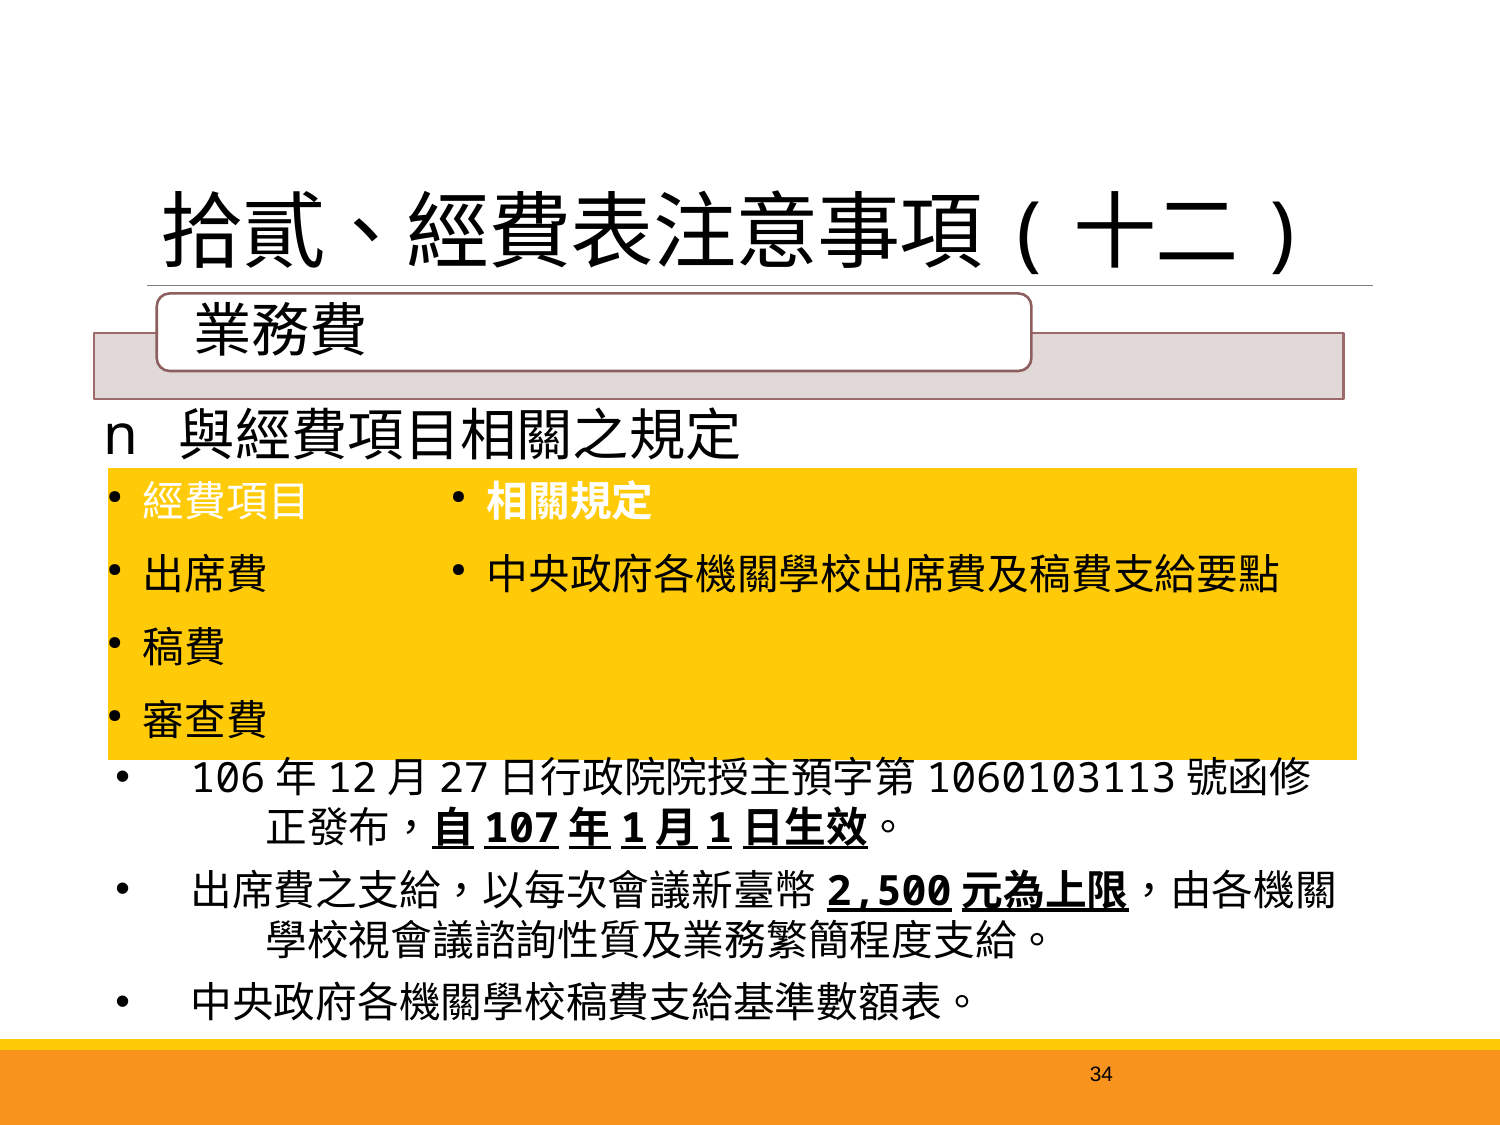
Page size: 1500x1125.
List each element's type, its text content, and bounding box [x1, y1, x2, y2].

table_cell 審查費 [108, 687, 451, 743]
table_cell 稿費 [108, 614, 451, 687]
table_cell 中央政府各機關學校出席費及稿費支給要點 [451, 541, 1357, 743]
text_box 與經費項目相關之規定 [89, 392, 1353, 474]
table_header 經費項目 [108, 468, 451, 541]
text_box 34 [1074, 1042, 1426, 1103]
table_cell 出席費 [108, 541, 451, 614]
title 拾貳、經費表注意事項(十二) [125, 108, 1344, 287]
text_box [94, 333, 1344, 392]
table_header 相關規定 [451, 468, 1357, 541]
text_box 106年12月27日行政院院授主預字第1060103113號函修正發布，自107年1月1日生效。 出席費之支給，以每次會議新臺幣2,500元為上限，由各機關學校視會議諮詢性質及業務繁簡程度支給。 中央政府各機關學校稿費支給基準數額表。 [100, 743, 1364, 1034]
text_box 業務費 [156, 293, 1032, 371]
